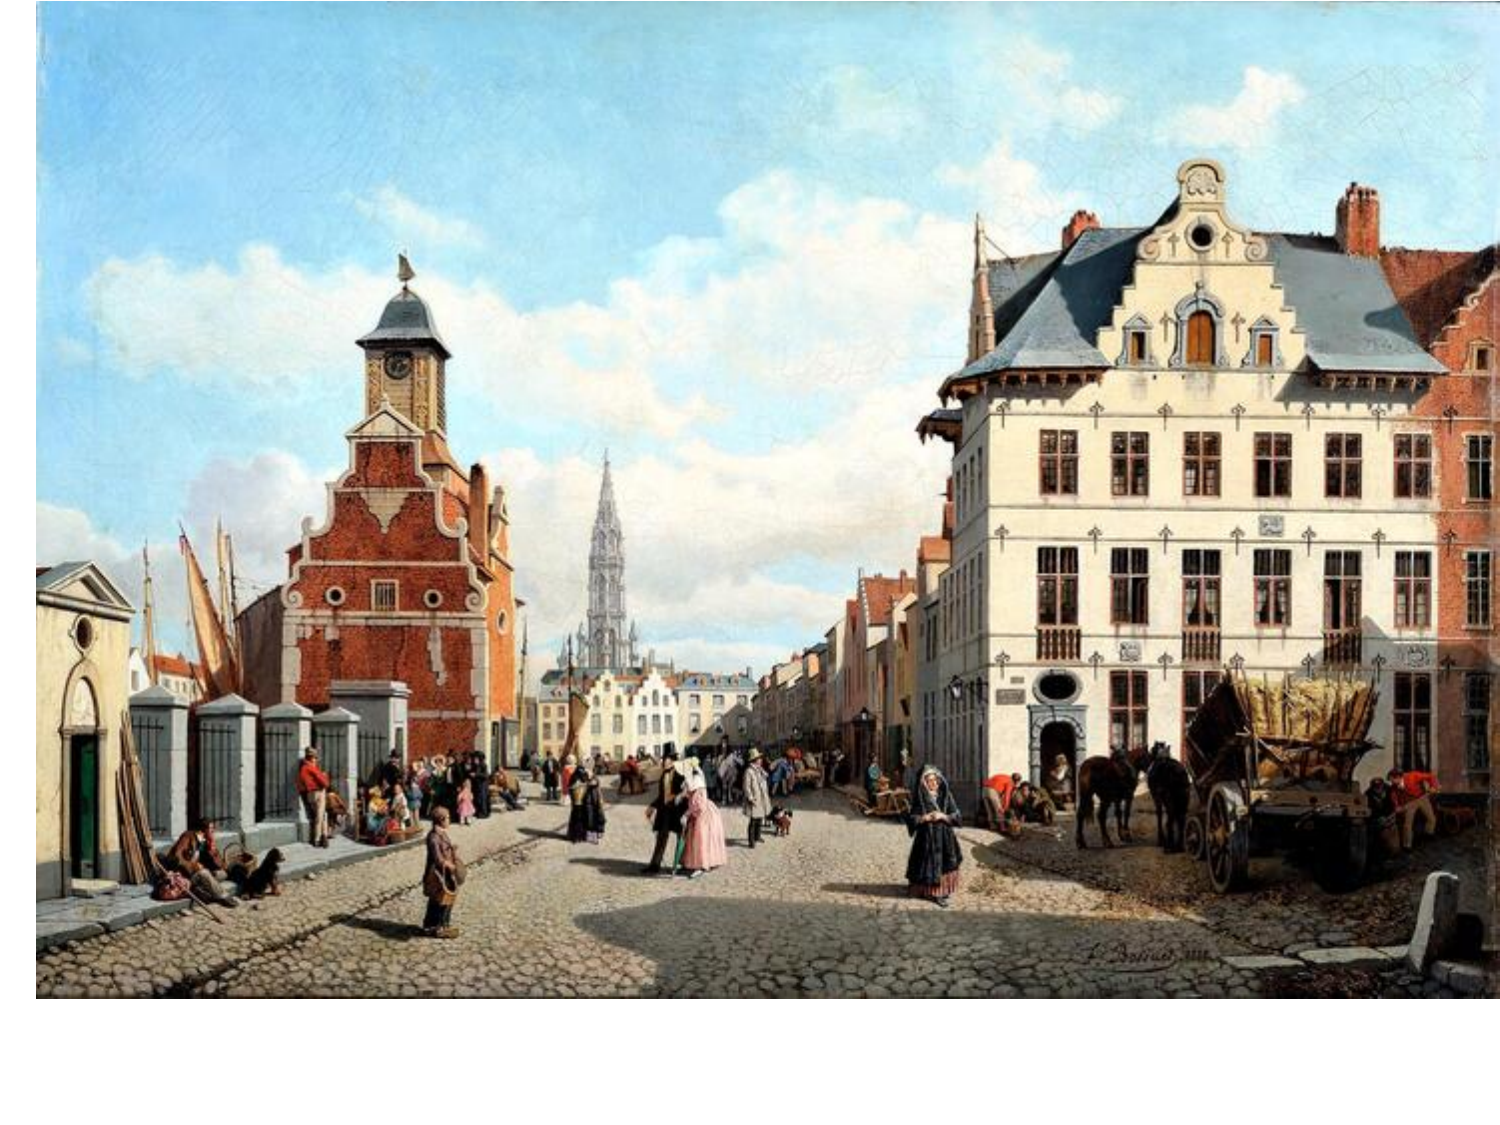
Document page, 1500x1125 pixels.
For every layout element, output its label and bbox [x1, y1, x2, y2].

picture [36, 1, 1500, 999]
